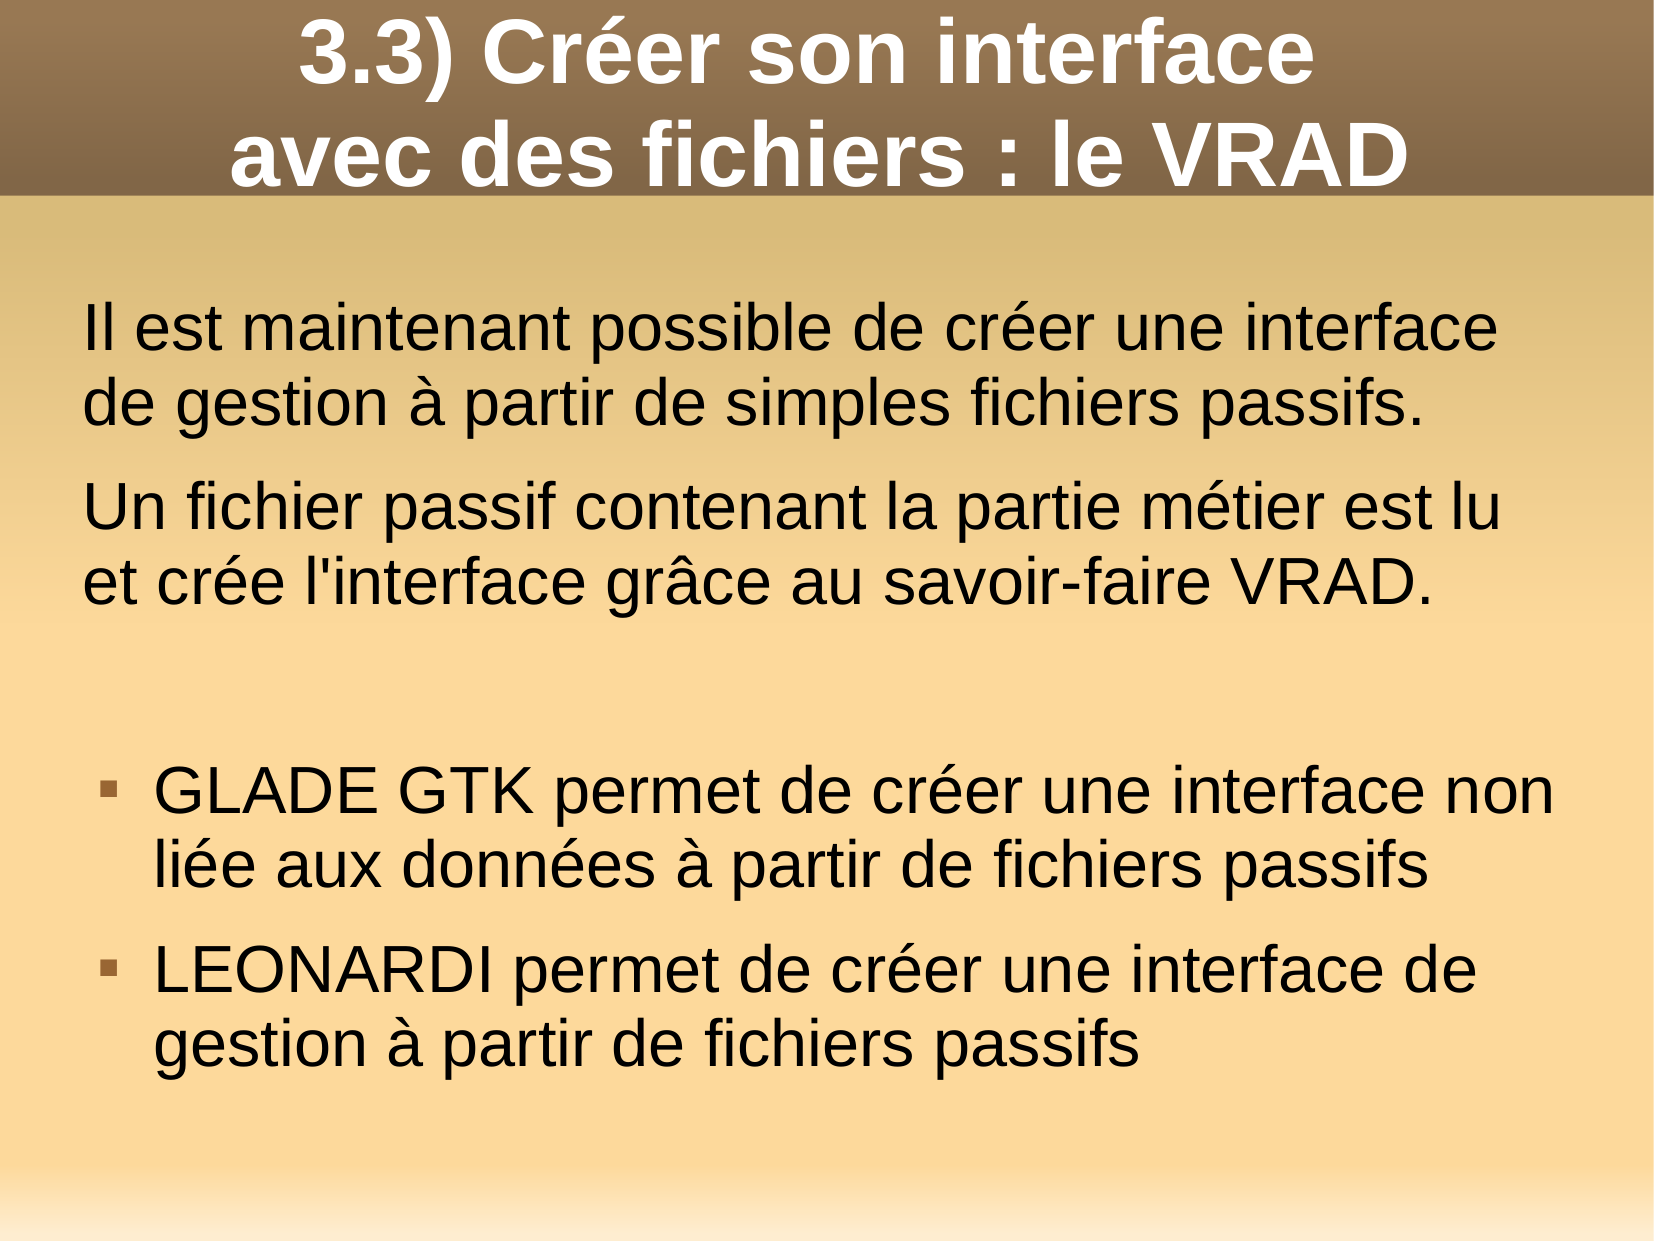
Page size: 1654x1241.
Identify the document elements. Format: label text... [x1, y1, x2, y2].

title 3.3) Créer son interface avec des fichiers : le VRAD [76, 1, 1565, 207]
list Il est maintenant possible de créer une interface de gestion à partir de simples fichiers passifs. Un fichier passif contenant la partie métier est lu et crée l'interface grâce au savoir-faire VRAD. GLADE GTK permet de créer une interface non liée aux données à partir de fichiers passifs LEONARDI permet de créer une interface de gestion à partir de fichiers passifs [82, 290, 1571, 1094]
picture [0, 0, 1654, 1241]
